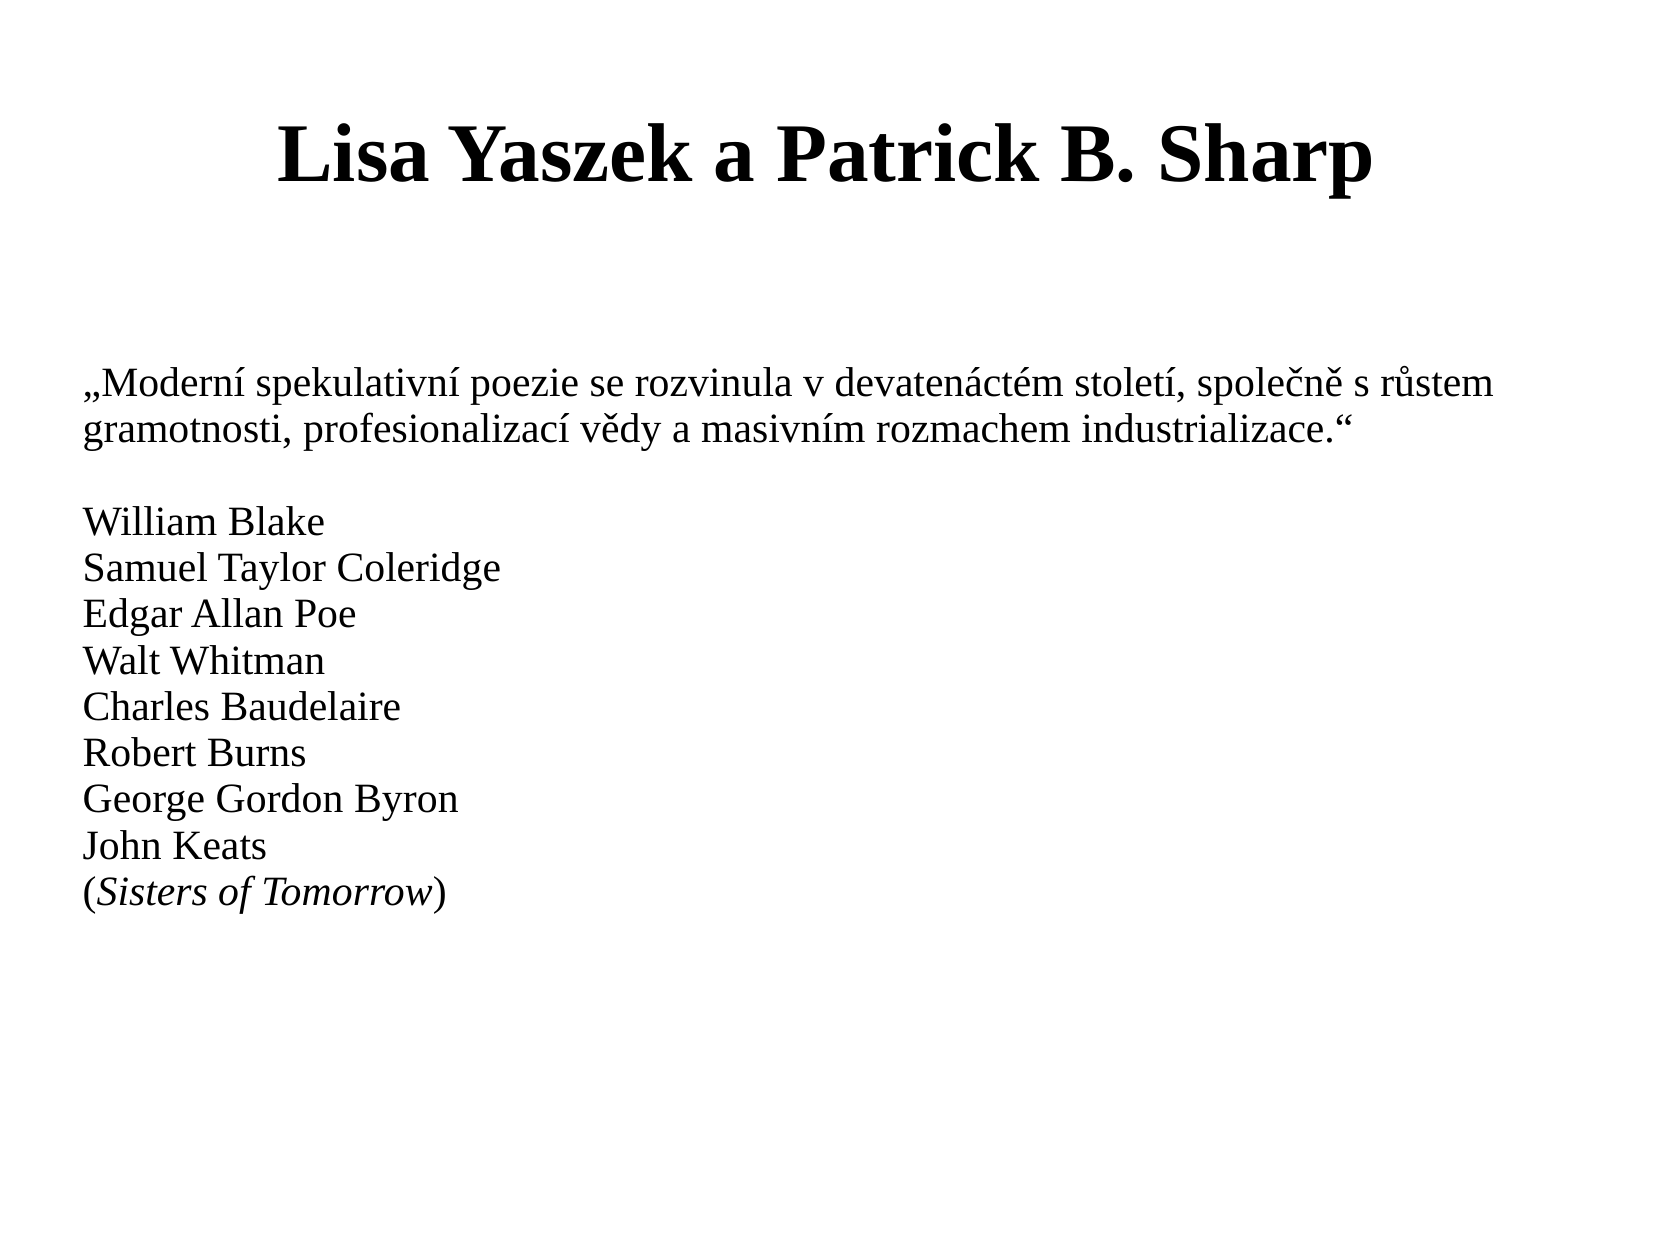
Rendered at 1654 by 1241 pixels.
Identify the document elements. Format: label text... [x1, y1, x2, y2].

title Lisa Yaszek a Patrick B. Sharp [82, 49, 1571, 257]
list „Moderní spekulativní poezie se rozvinula v devatenáctém století, společně s růstem gramotnosti, profesionalizací vědy a masivním rozmachem industrializace.“ William Blake Samuel Taylor Coleridge Edgar Allan Poe Walt Whitman Charles Baudelaire Robert Burns George Gordon Byron John Keats (Sisters of Tomorrow) [82, 290, 1571, 1201]
